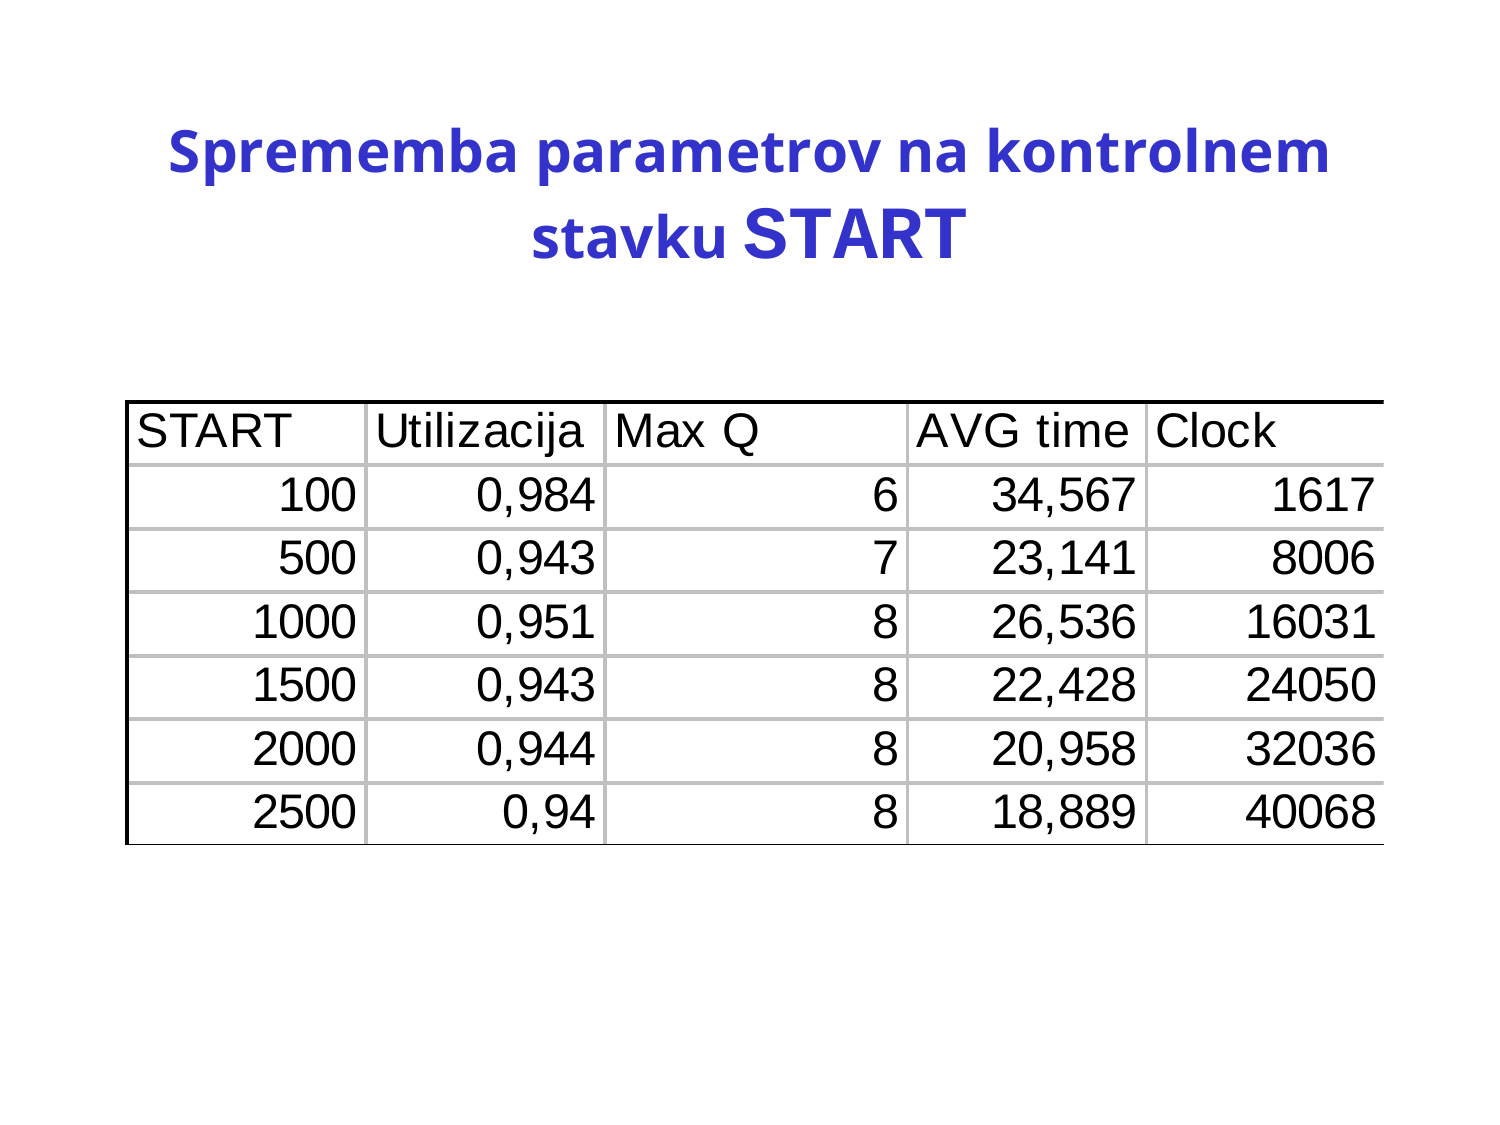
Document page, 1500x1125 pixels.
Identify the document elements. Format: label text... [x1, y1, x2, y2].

title Sprememba parametrov na kontrolnem stavku START [112, 99, 1388, 288]
chart [125, 399, 1388, 849]
